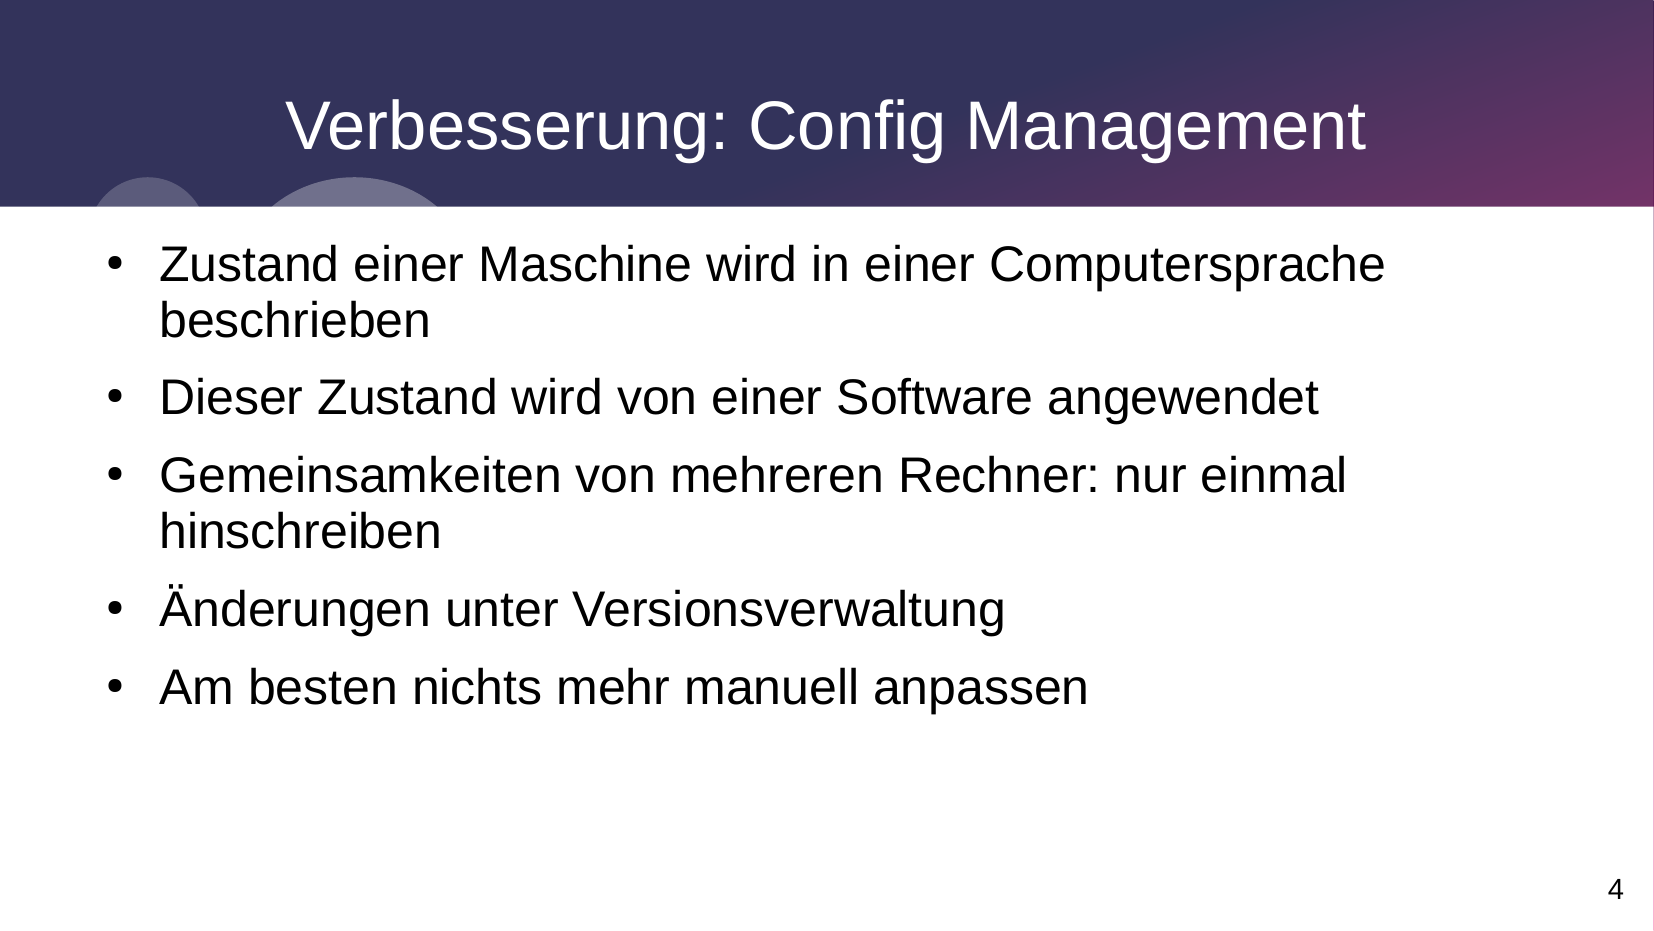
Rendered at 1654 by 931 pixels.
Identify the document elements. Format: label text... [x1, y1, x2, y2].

list Zustand einer Maschine wird in einer Computersprache beschrieben Dieser Zustand wird von einer Software angewendet Gemeinsamkeiten von mehreren Rechner: nur einmal hinschreiben Änderungen unter Versionsverwaltung Am besten nichts mehr manuell anpassen [88, 236, 1565, 827]
title Verbesserung: Config Management [88, 44, 1565, 207]
